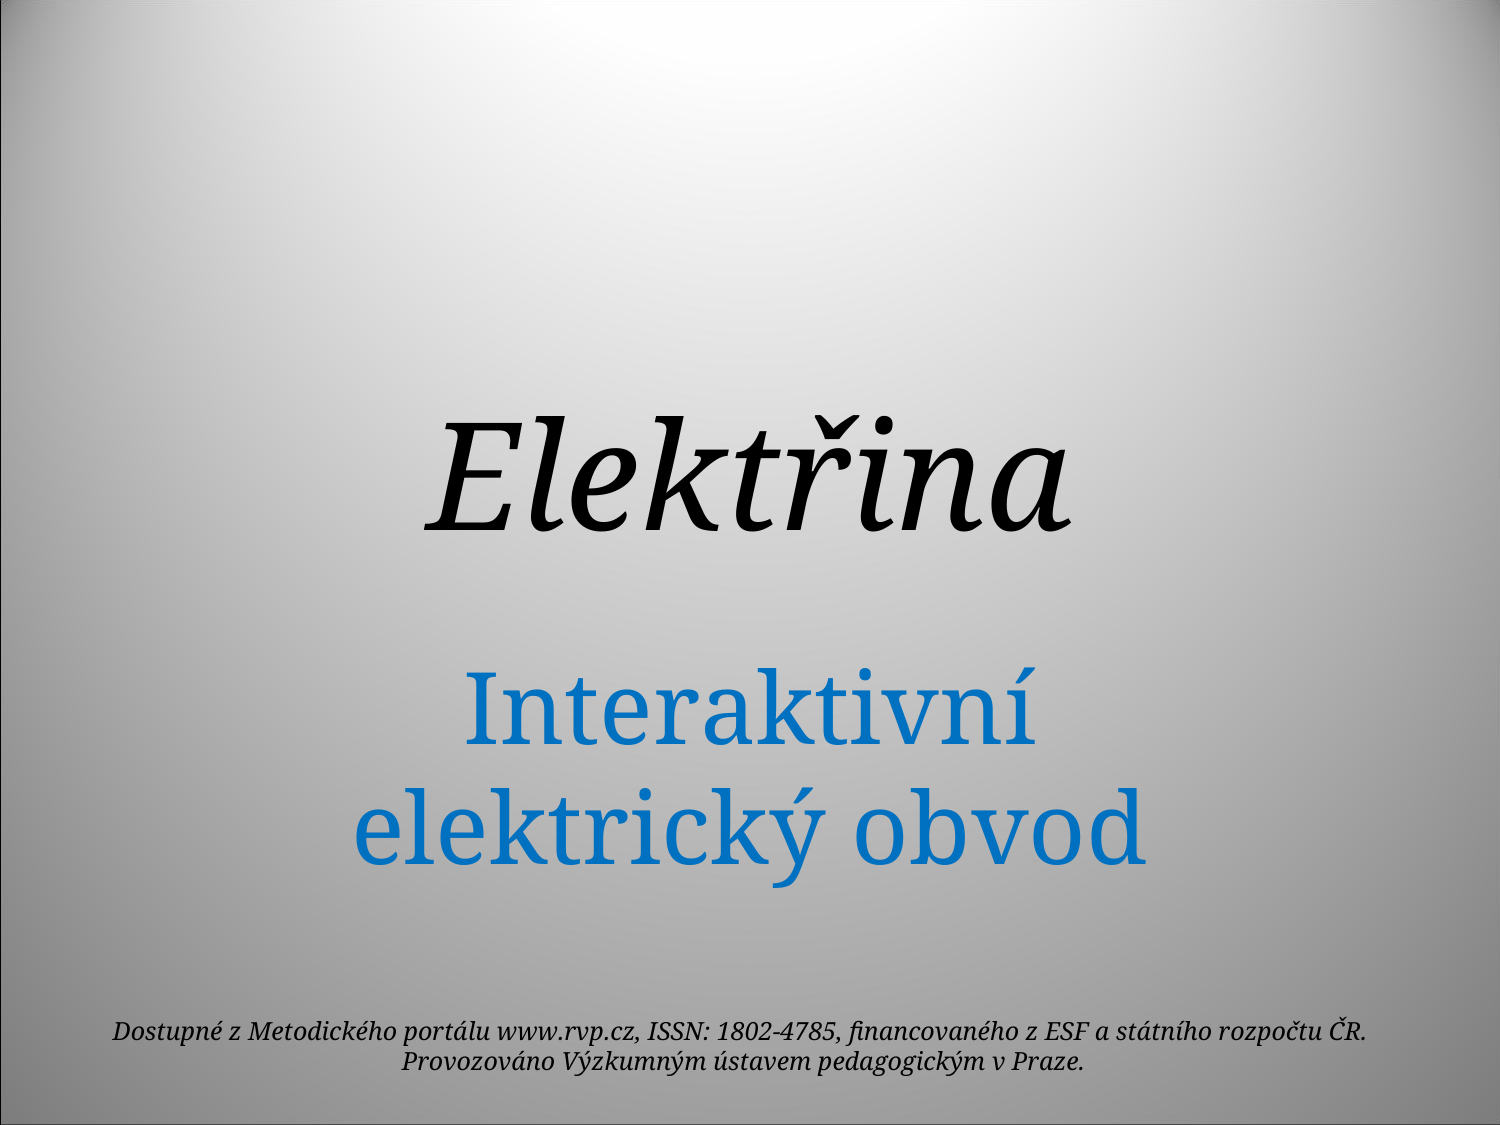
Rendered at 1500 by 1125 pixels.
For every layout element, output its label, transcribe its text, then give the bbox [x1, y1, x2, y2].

title Elektřina [112, 349, 1388, 591]
text_box Interaktivní elektrický obvod [225, 637, 1276, 926]
text_box Dostupné z Metodického portálu www.rvp.cz, ISSN: 1802-4785, financovaného z ESF a státního rozpočtu ČR. Provozováno Výzkumným ústavem pedagogickým v Praze. [97, 1008, 1391, 1084]
picture [0, 0, 1500, 1125]
